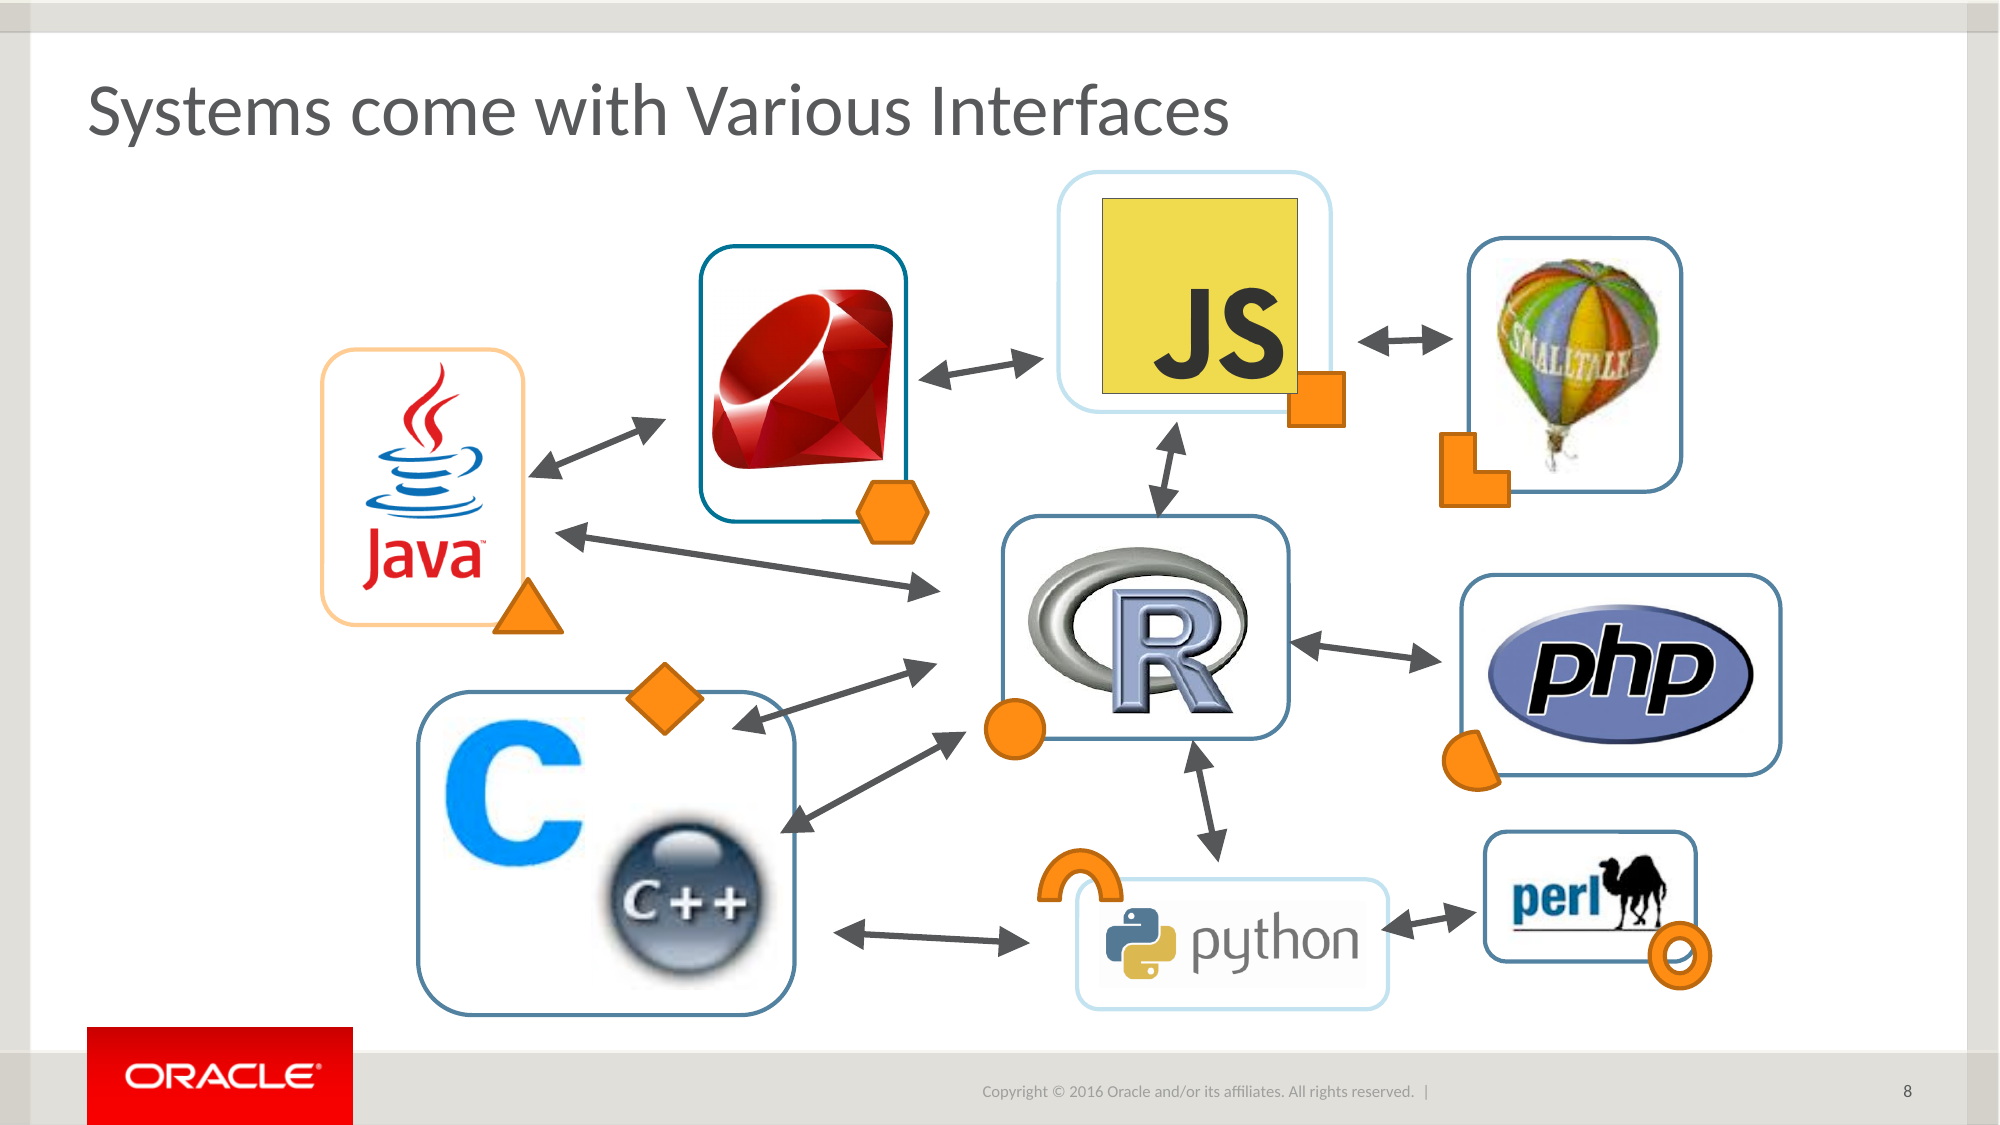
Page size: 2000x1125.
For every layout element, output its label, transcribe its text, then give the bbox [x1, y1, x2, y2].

text_box [985, 515, 1289, 759]
picture [87, 1027, 353, 1125]
picture [1477, 597, 1764, 757]
text_box [1039, 850, 1389, 1010]
picture [443, 717, 585, 870]
picture [1027, 546, 1248, 714]
picture [347, 354, 498, 601]
picture [591, 803, 783, 990]
text_box [700, 246, 928, 543]
picture [1102, 198, 1298, 394]
text_box [1443, 574, 1781, 790]
picture [1099, 901, 1366, 988]
picture [1496, 258, 1662, 474]
title Systems come with Various Interfaces [87, 66, 1913, 150]
chart [349, 355, 500, 603]
picture [1667, 940, 1676, 949]
text_box [1441, 238, 1682, 507]
picture [1507, 851, 1676, 949]
text_box [1484, 831, 1711, 989]
text_box [418, 663, 795, 1016]
text_box [322, 349, 563, 633]
slide_number <number> [1849, 1075, 1913, 1106]
picture [709, 285, 893, 469]
text_box [1058, 171, 1345, 427]
